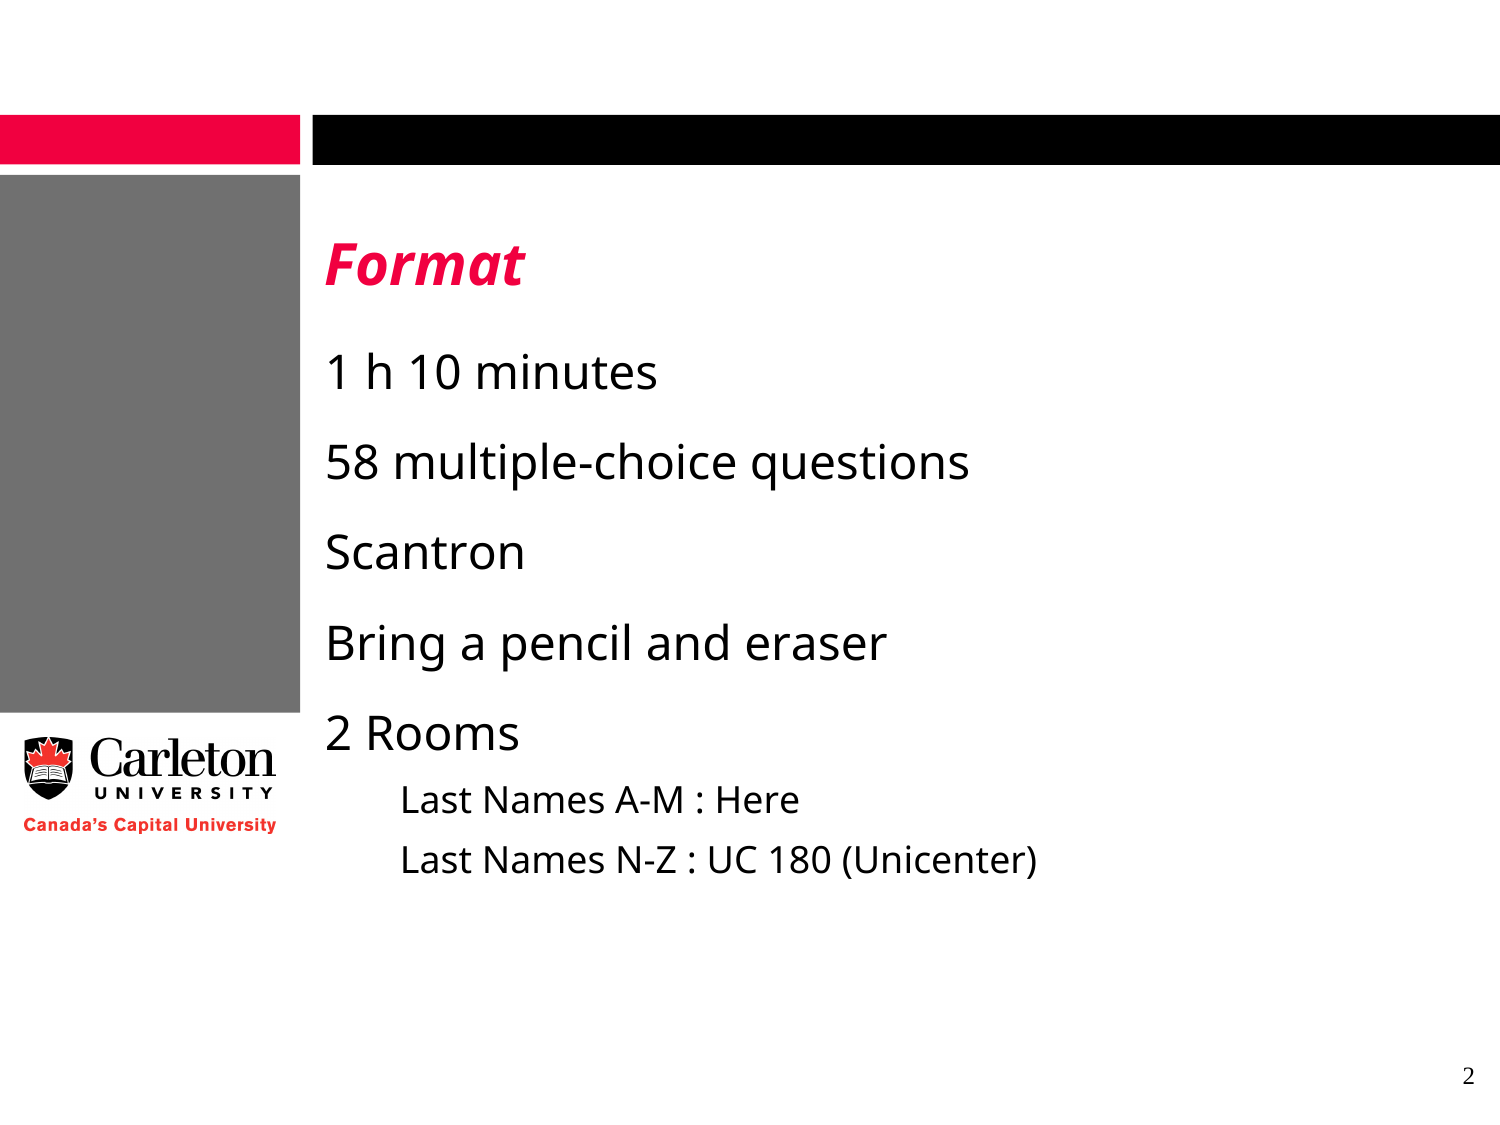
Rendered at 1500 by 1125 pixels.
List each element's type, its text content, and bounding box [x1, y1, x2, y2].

list 1 h 10 minutes 58 multiple-choice questions Scantron Bring a pencil and eraser 2 Rooms Last Names A-M : Here Last Names N-Z : UC 180 (Unicenter) [324, 324, 1450, 1036]
picture [24, 737, 276, 834]
title Format [324, 194, 1450, 324]
